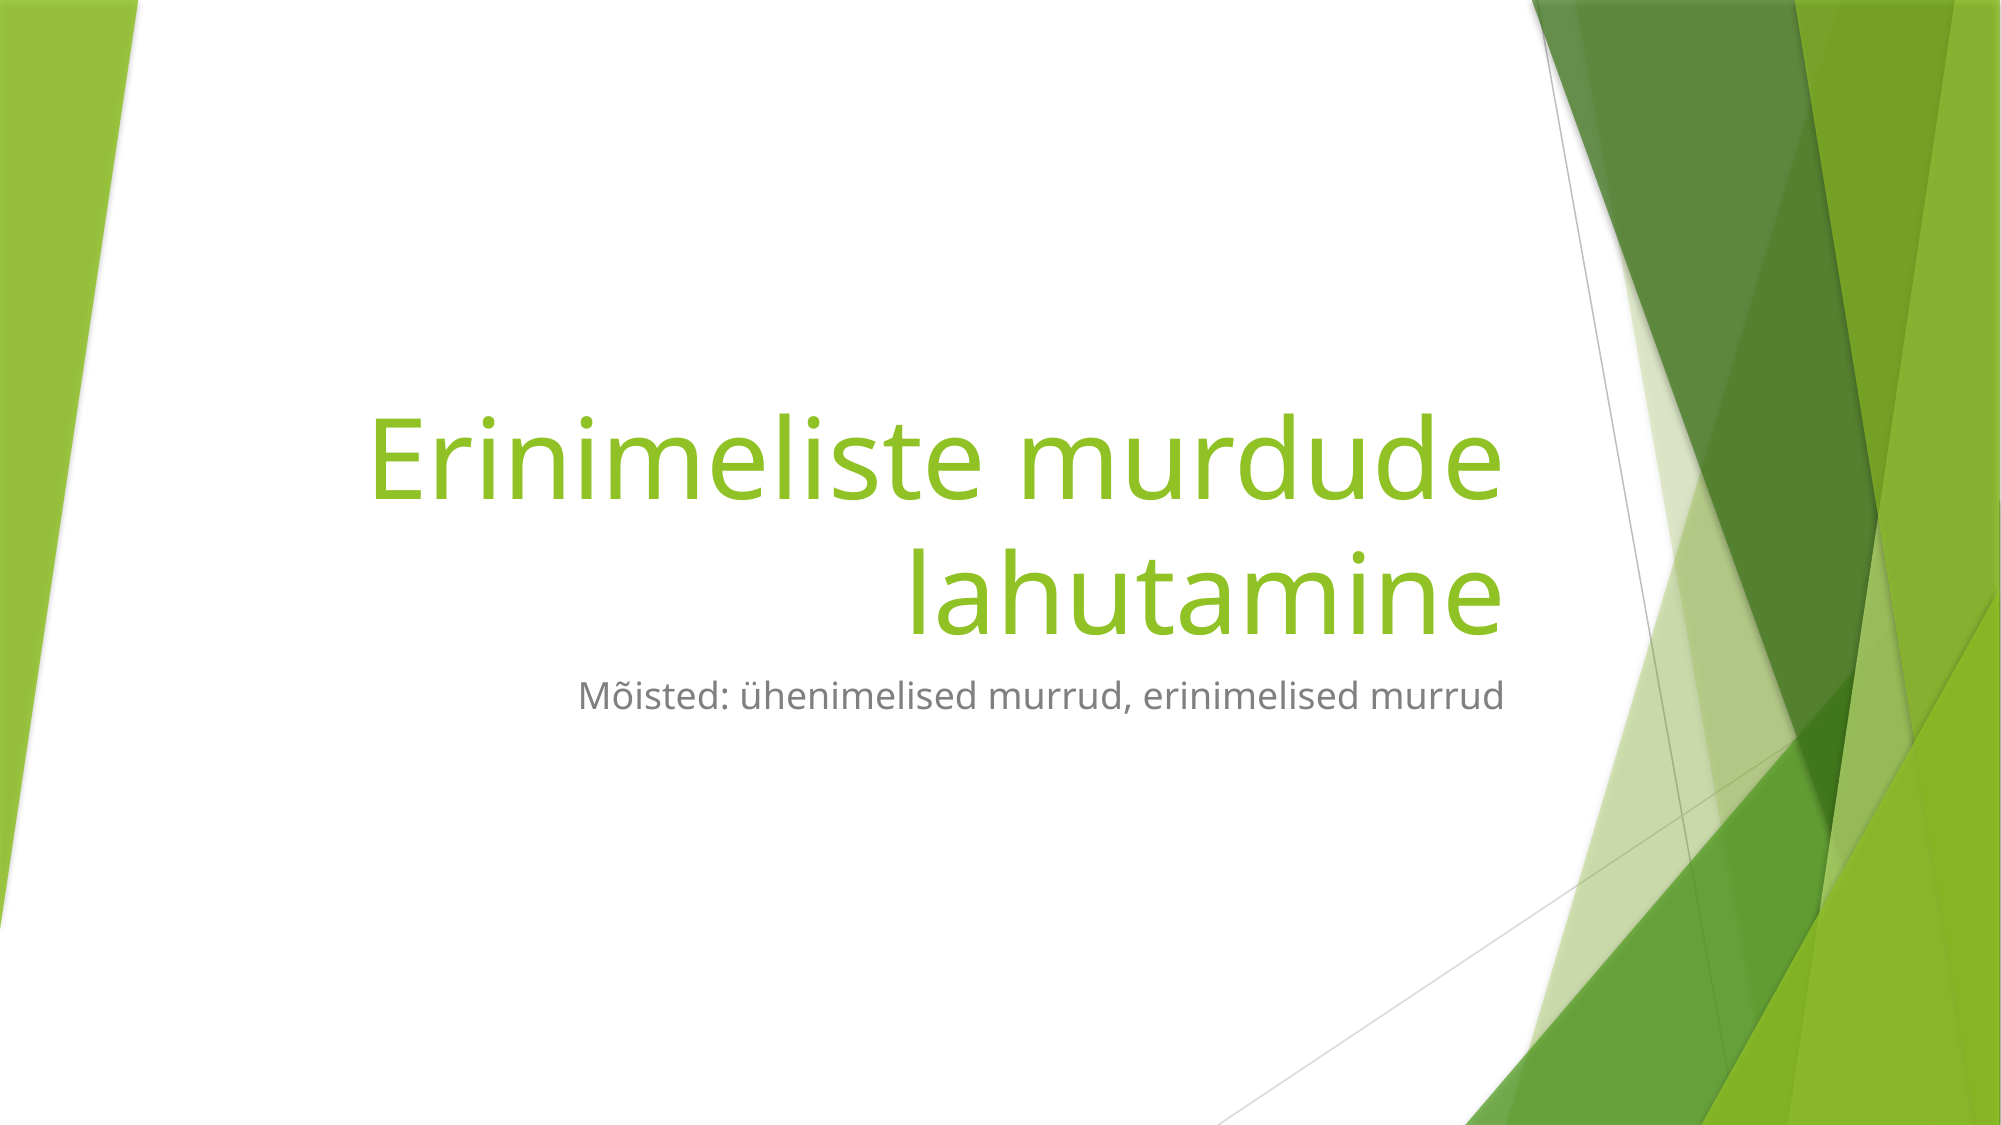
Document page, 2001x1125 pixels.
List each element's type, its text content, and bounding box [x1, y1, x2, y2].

subtitle Mõisted: ühenimelised murrud, erinimelised murrud [247, 664, 1522, 845]
title Erinimeliste murdude lahutamine [247, 394, 1522, 664]
